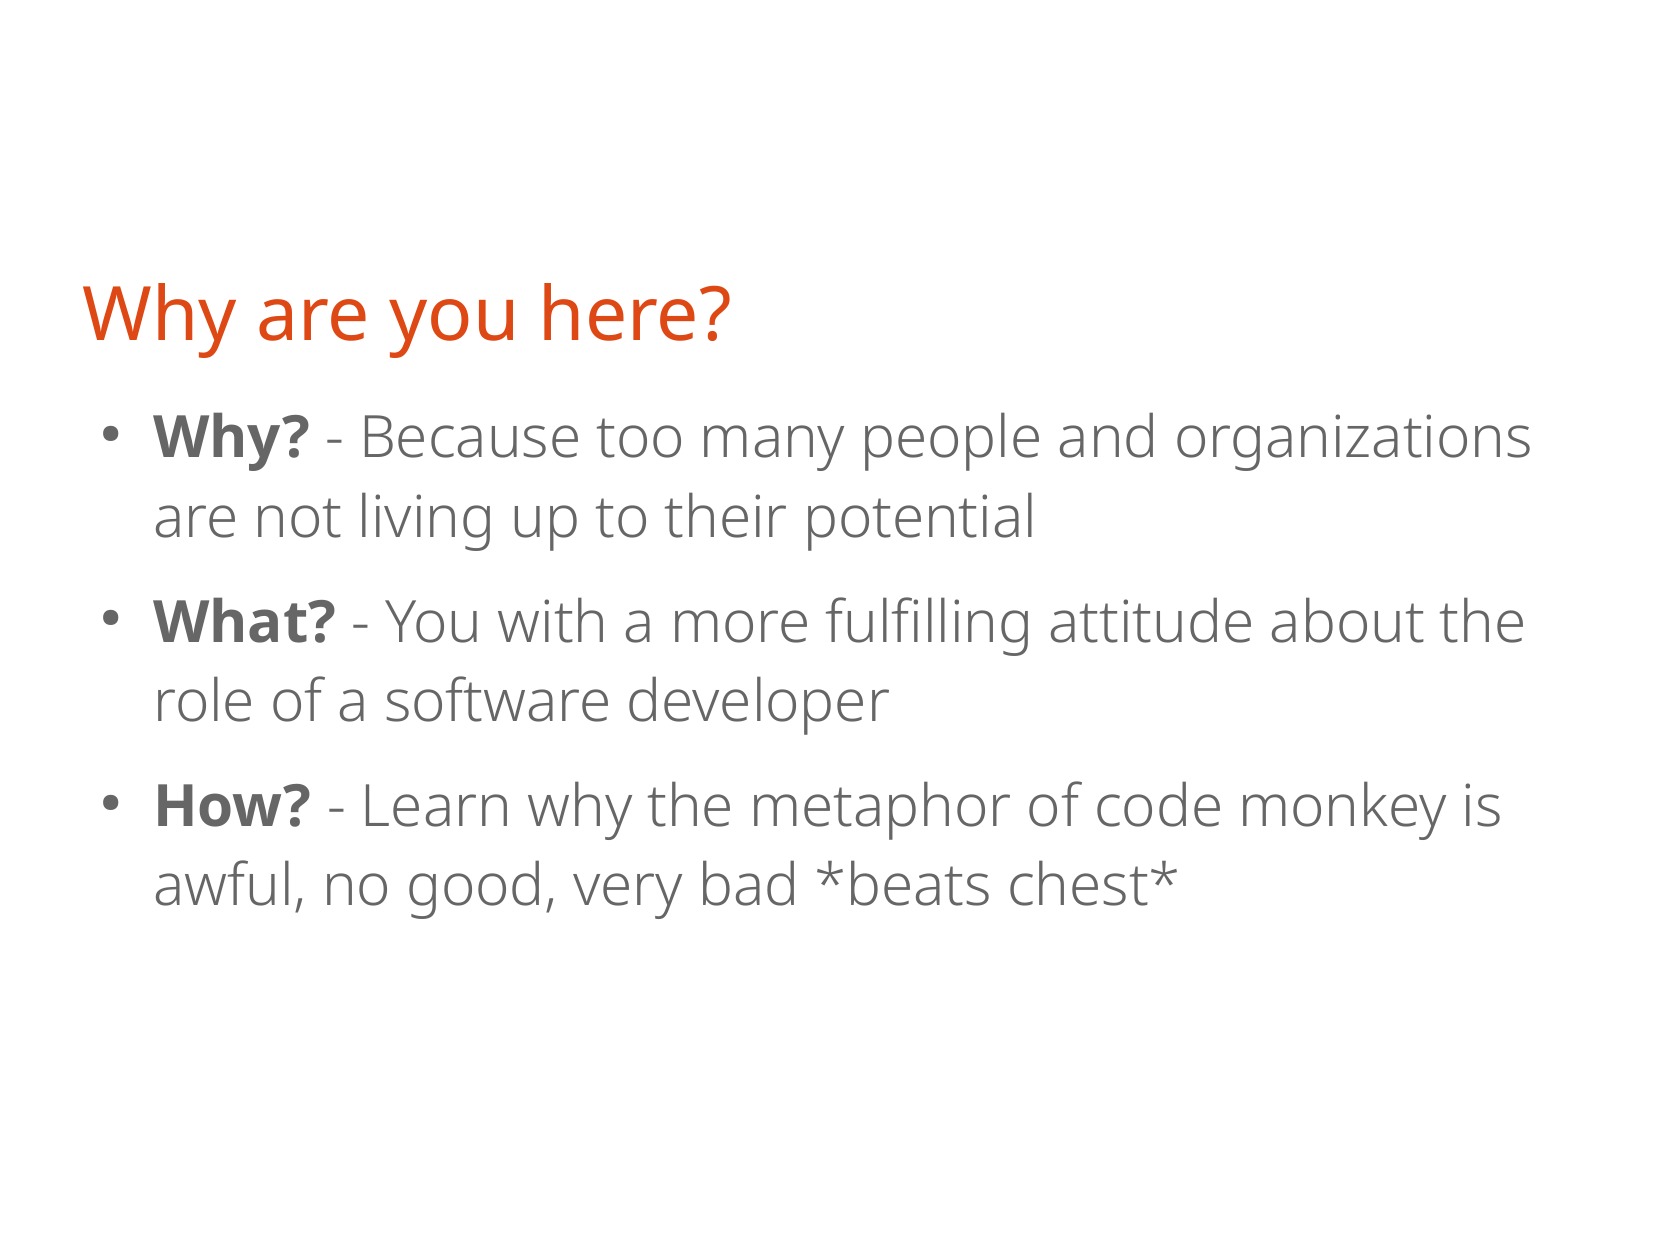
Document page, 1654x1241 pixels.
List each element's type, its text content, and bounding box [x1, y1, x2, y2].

list Why? - Because too many people and organizations are not living up to their potential What? - You with a more fulfilling attitude about the role of a software developer How? - Learn why the metaphor of code monkey is awful, no good, very bad *beats chest* [82, 395, 1571, 1016]
title Why are you here? [82, 248, 1571, 375]
